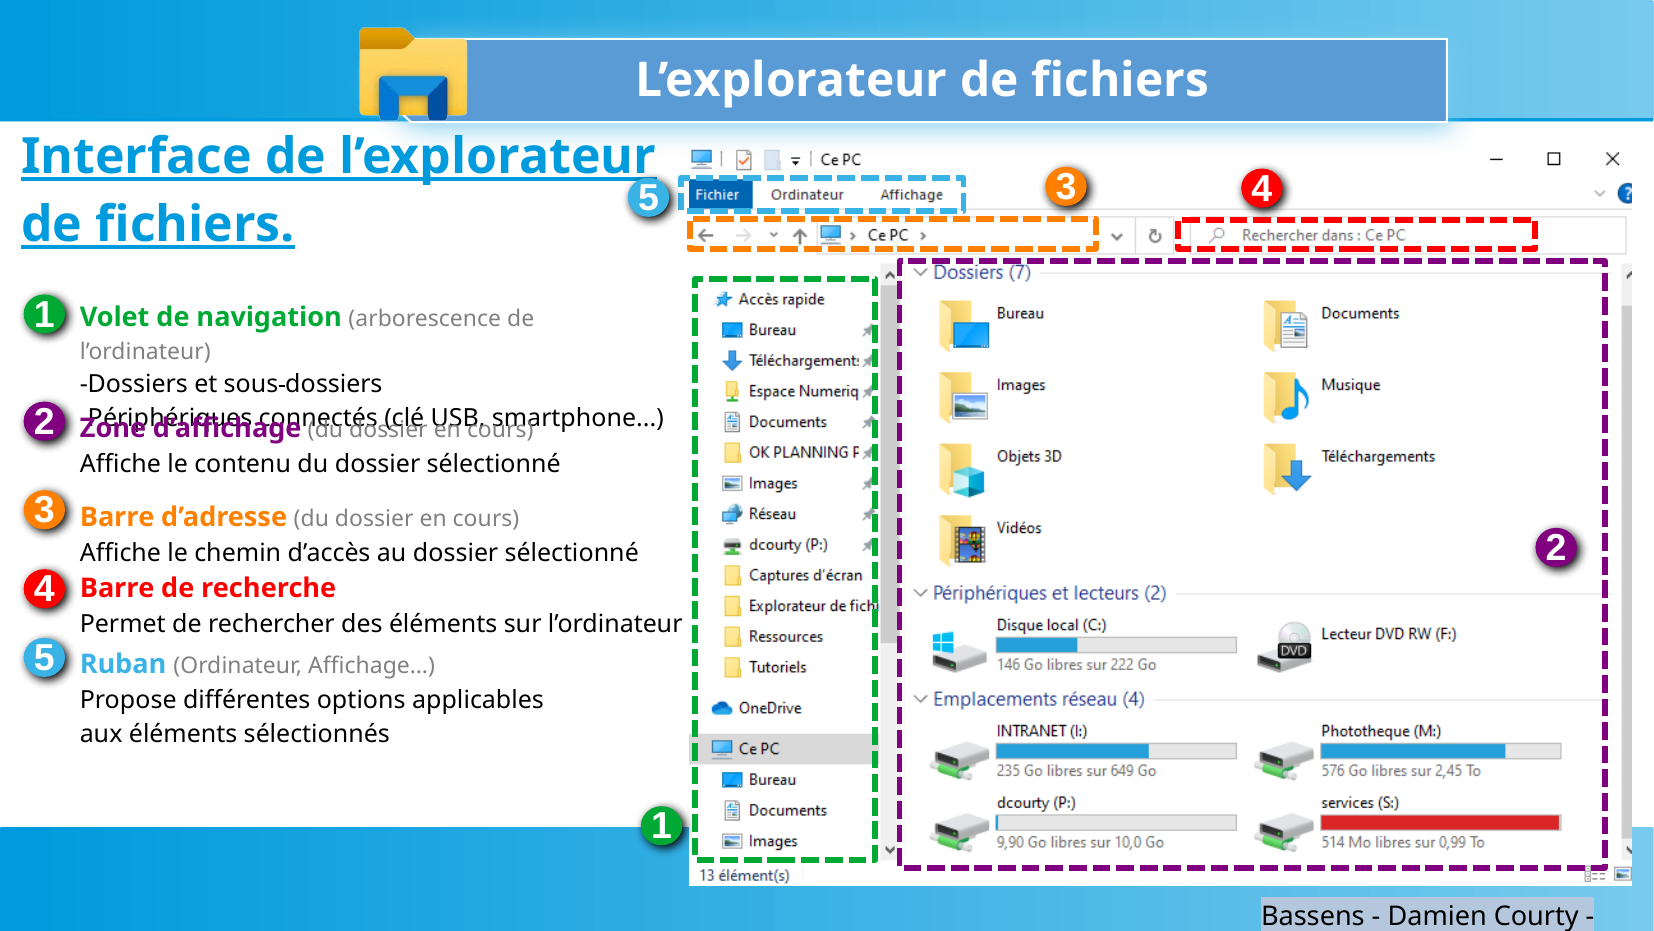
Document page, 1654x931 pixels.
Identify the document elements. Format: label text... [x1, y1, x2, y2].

text_box Zone d’affichage (du dossier en cours) Affiche le contenu du dossier sélectionné [64, 401, 597, 490]
text_box Interface de l’explorateur de fichiers. [6, 112, 739, 346]
text_box Volet de navigation (arborescence de l’ordinateur) -Dossiers et sous dossiers -Périphériques connectés (clé USB, smartphone...) [64, 290, 686, 397]
text_box Barre de recherche Permet de rechercher des éléments sur l’ordinateur [64, 561, 774, 638]
text_box Bassens - Damien Courty - 2024 [1246, 889, 1654, 931]
text_box Barre d’adresse (du dossier en cours) Affiche le chemin d’accès au dossier sélectionné [64, 490, 656, 561]
text_box 3 [1045, 166, 1087, 206]
picture [354, 21, 476, 125]
text_box 5 [23, 637, 66, 677]
text_box 1 [23, 294, 66, 334]
picture [689, 141, 1632, 886]
text_box 4 [23, 569, 66, 609]
text_box Ruban (Ordinateur, Affichage…) Propose différentes options applicables aux éléments sélectionnés [64, 637, 605, 744]
text_box 2 [23, 401, 66, 441]
text_box [1177, 219, 1536, 249]
text_box [681, 177, 964, 211]
text_box L’explorateur de fichiers [476, 38, 1447, 123]
picture [689, 346, 695, 561]
text_box 1 [640, 806, 683, 846]
text_box [695, 278, 876, 860]
text_box 4 [1241, 168, 1283, 208]
text_box [689, 218, 1096, 249]
text_box [899, 260, 1605, 868]
text_box 2 [1535, 527, 1577, 567]
text_box 5 [627, 177, 670, 217]
text_box 3 [23, 490, 66, 530]
